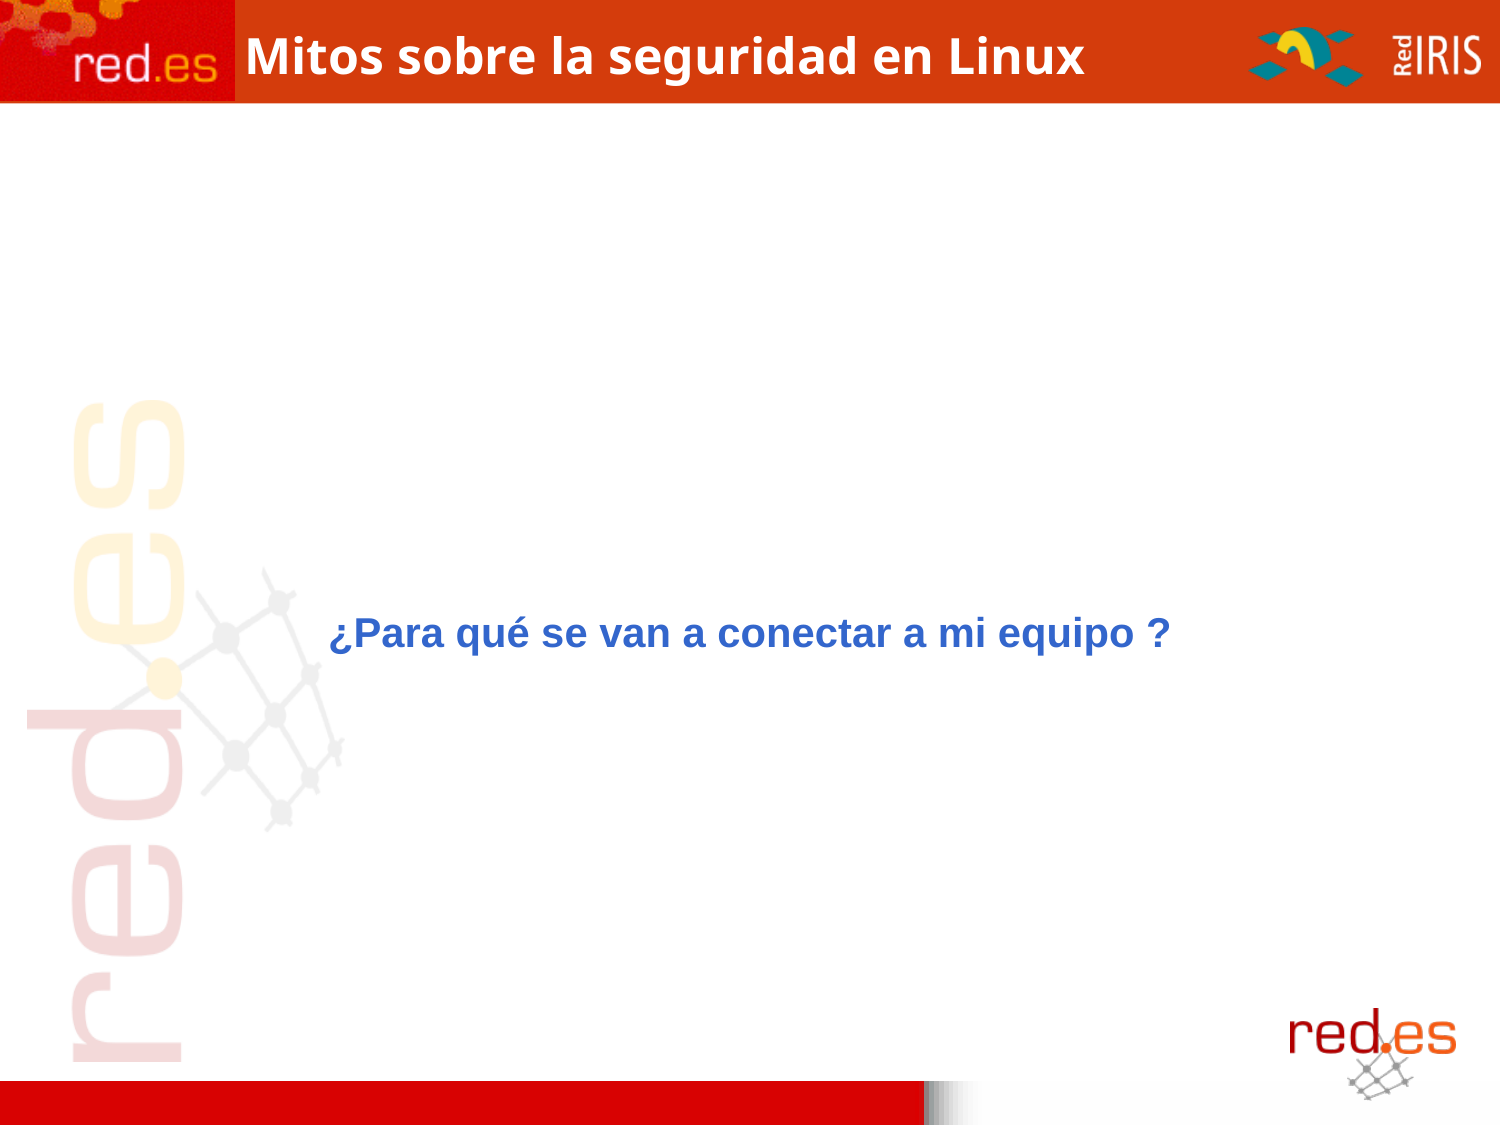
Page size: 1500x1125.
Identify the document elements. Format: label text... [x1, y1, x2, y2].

picture [1412, 27, 1481, 87]
picture [27, 400, 345, 1062]
subtitle ¿Para qué se van a conectar a mi equipo ? [75, 262, 1426, 1006]
picture [0, 1008, 1500, 1125]
title Mitos sobre la seguridad en Linux [244, 0, 1412, 121]
picture [0, 0, 235, 101]
